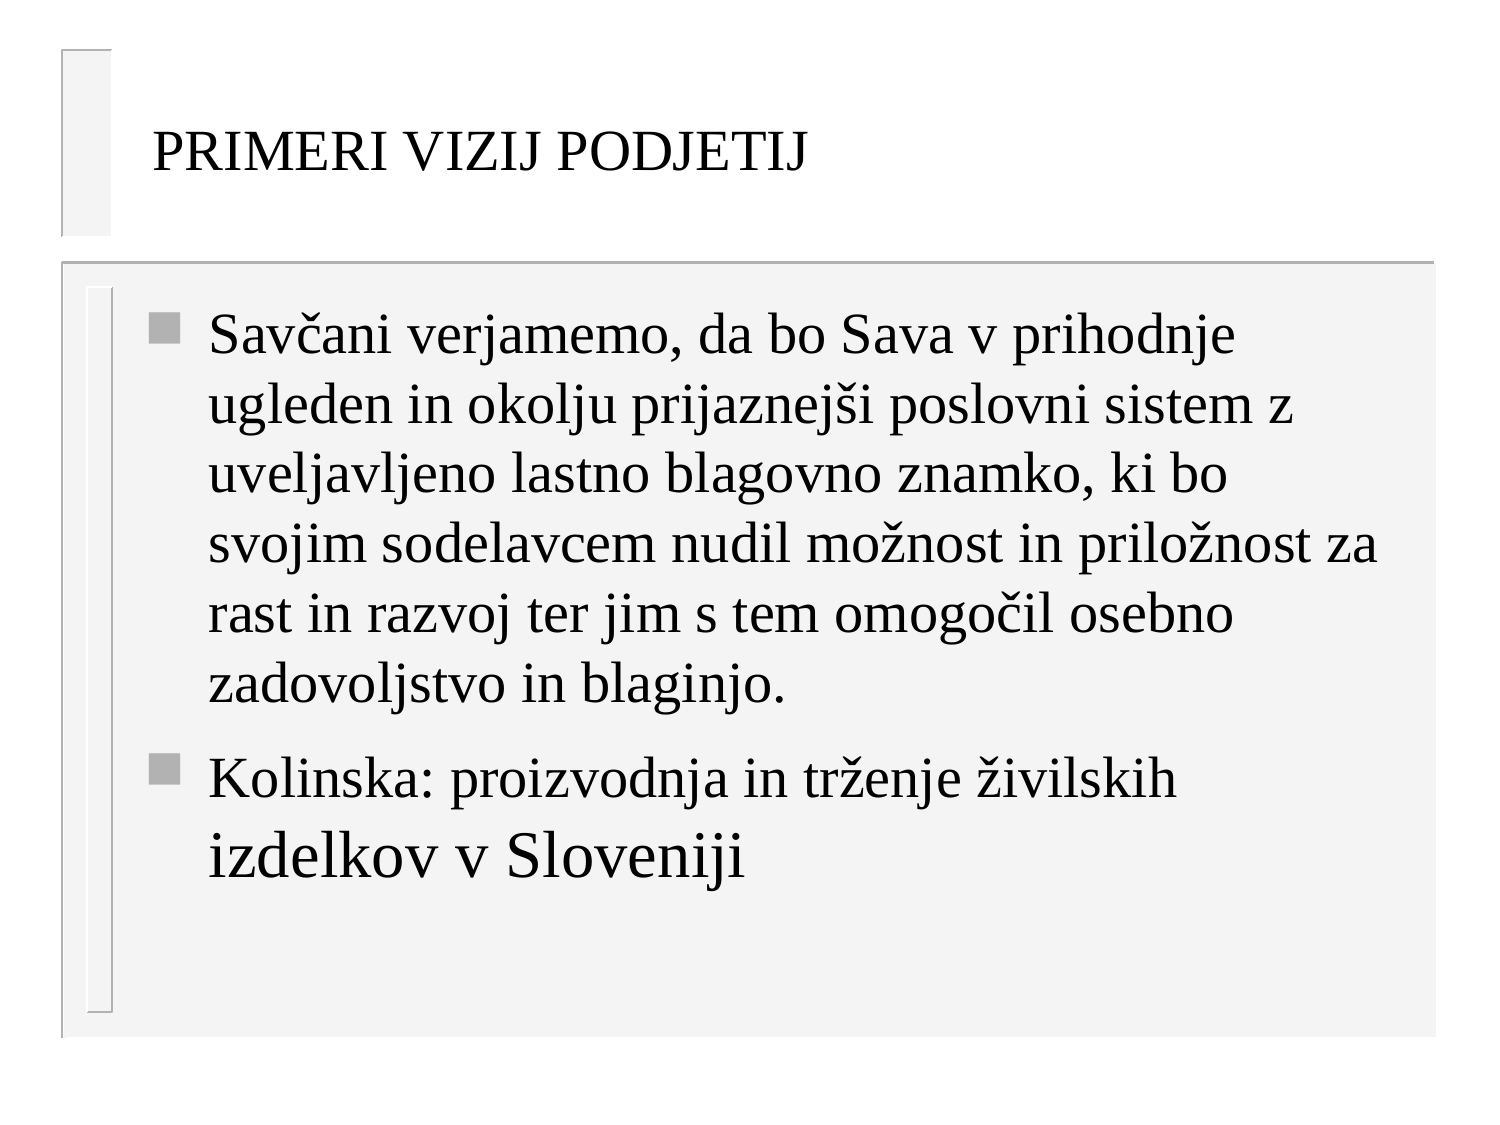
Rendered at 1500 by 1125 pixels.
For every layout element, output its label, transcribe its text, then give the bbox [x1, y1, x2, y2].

list Savčani verjamemo, da bo Sava v prihodnje ugleden in okolju prijaznejši poslovni sistem z uveljavljeno lastno blagovno znamko, ki bo svojim sodelavcem nudil možnost in priložnost za rast in razvoj ter jim s tem omogočil osebno zadovoljstvo in blaginjo. Kolinska: proizvodnja in trženje živilskih izdelkov v Sloveniji [137, 287, 1413, 963]
title PRIMERI VIZIJ PODJETIJ [137, 56, 1413, 238]
